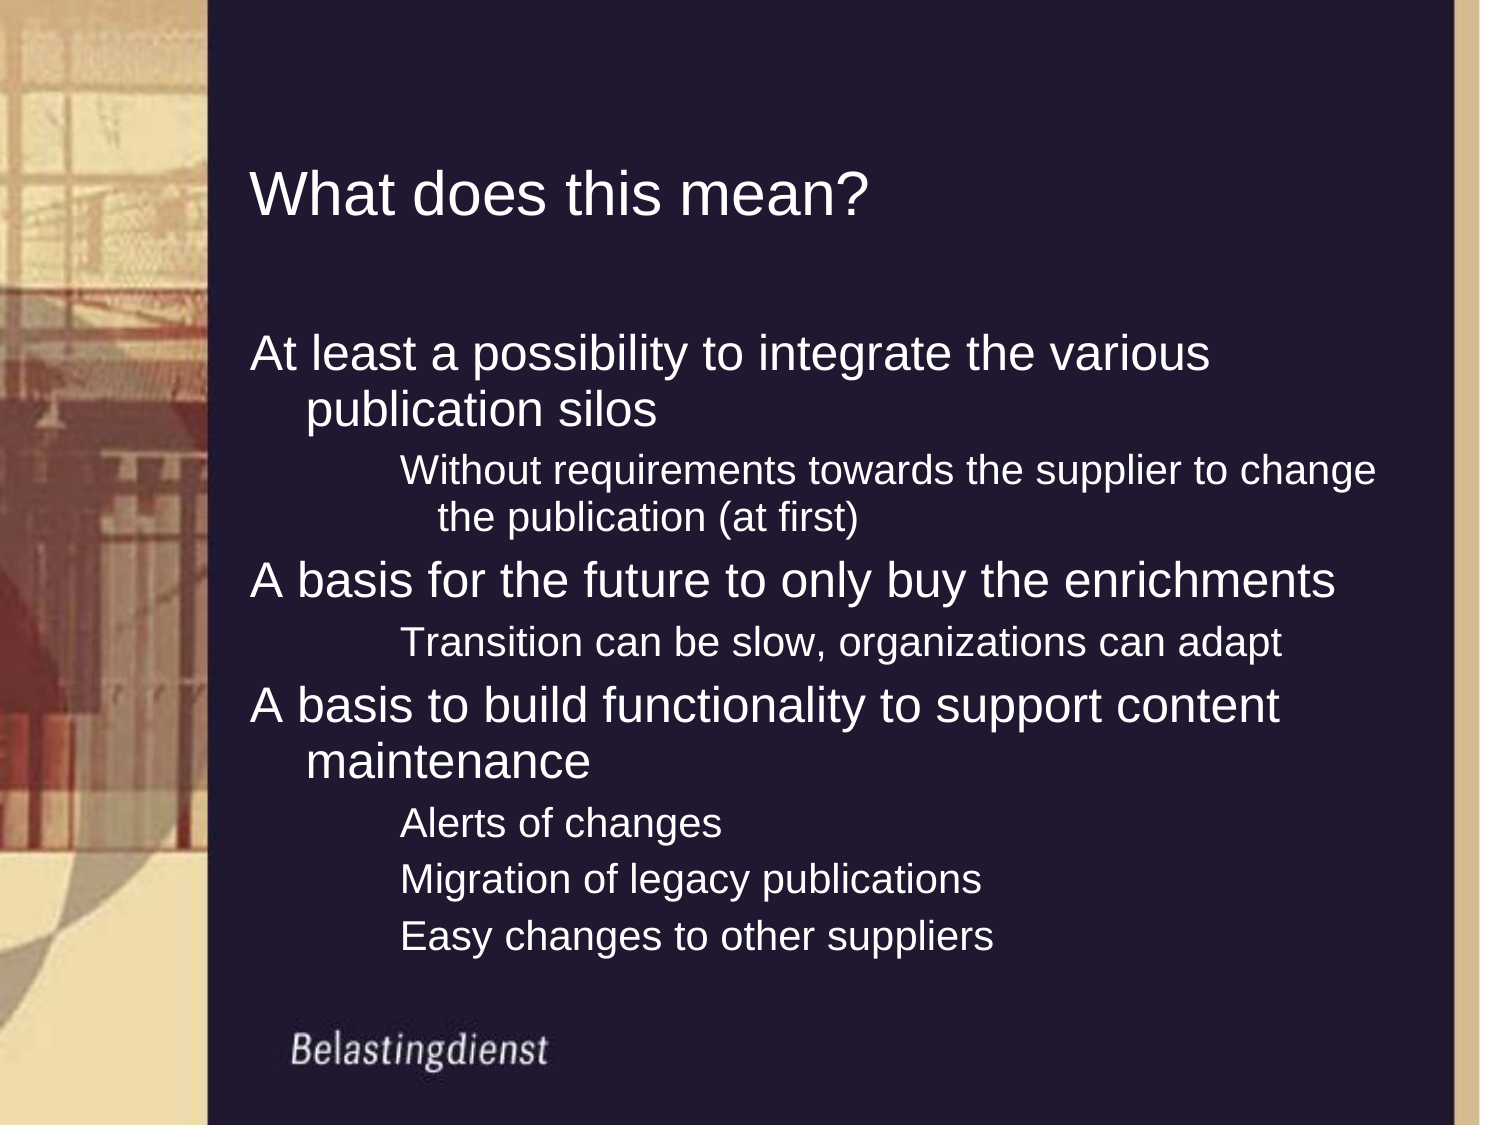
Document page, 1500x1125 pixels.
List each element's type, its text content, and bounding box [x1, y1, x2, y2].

list At least a possibility to integrate the various publication silos Without requirements towards the supplier to change the publication (at first) A basis for the future to only buy the enrichments Transition can be slow, organizations can adapt A basis to build functionality to support content maintenance Alerts of changes Migration of legacy publications Easy changes to other suppliers [249, 324, 1387, 1018]
title What does this mean? [249, 99, 1387, 288]
picture [0, 0, 1500, 1125]
